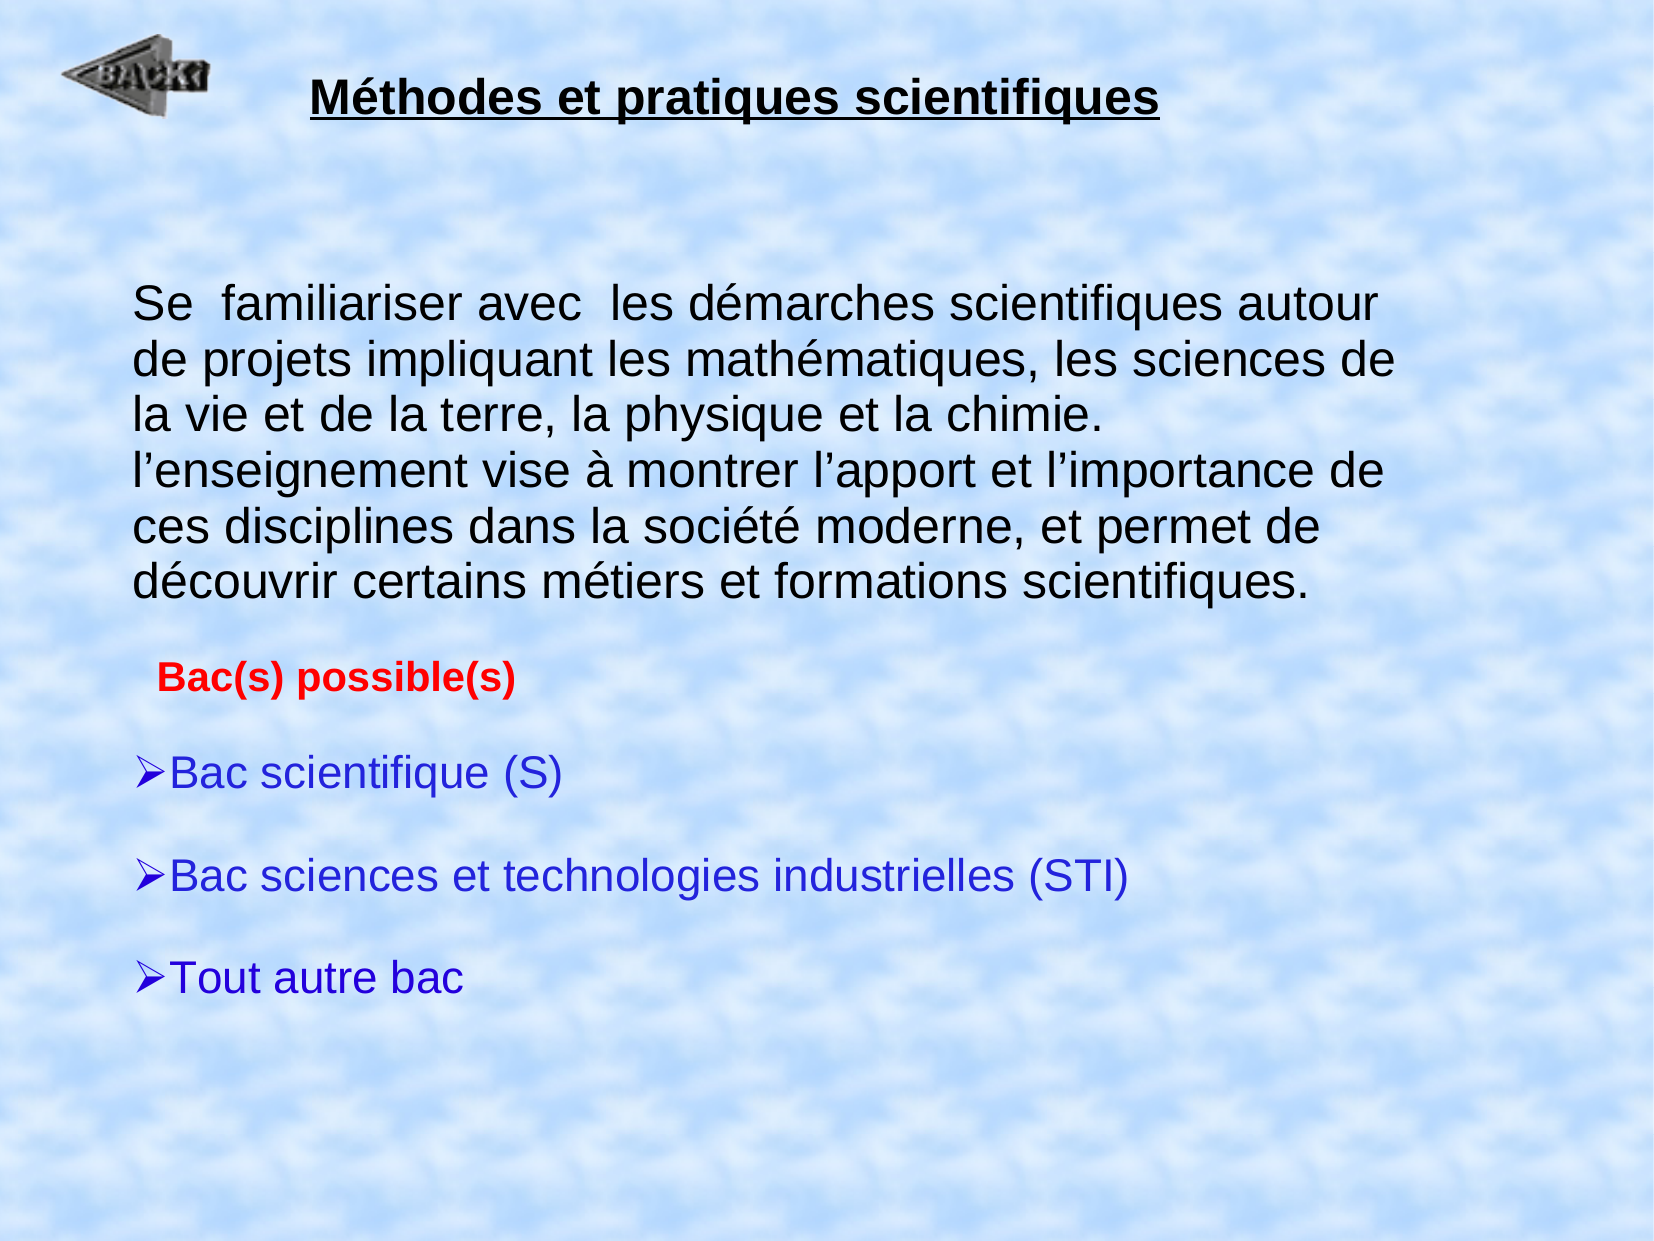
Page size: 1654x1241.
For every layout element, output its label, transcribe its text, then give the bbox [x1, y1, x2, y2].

text_box Se familiariser avec les démarches scientifiques autour de projets impliquant les mathématiques, les sciences de la vie et de la terre, la physique et la chimie. l’enseignement vise à montrer l’apport et l’importance de ces disciplines dans la société moderne, et permet de découvrir certains métiers et formations scientifiques. [118, 265, 1418, 650]
text_box Bac(s) possible(s) [141, 647, 532, 709]
text_box Méthodes et pratiques scientifiques [295, 59, 1300, 189]
text_box Bac scientifique (S) Bac sciences et technologies industrielles (STI) Tout autre bac [117, 738, 1477, 1241]
picture [0, 0, 1654, 1241]
